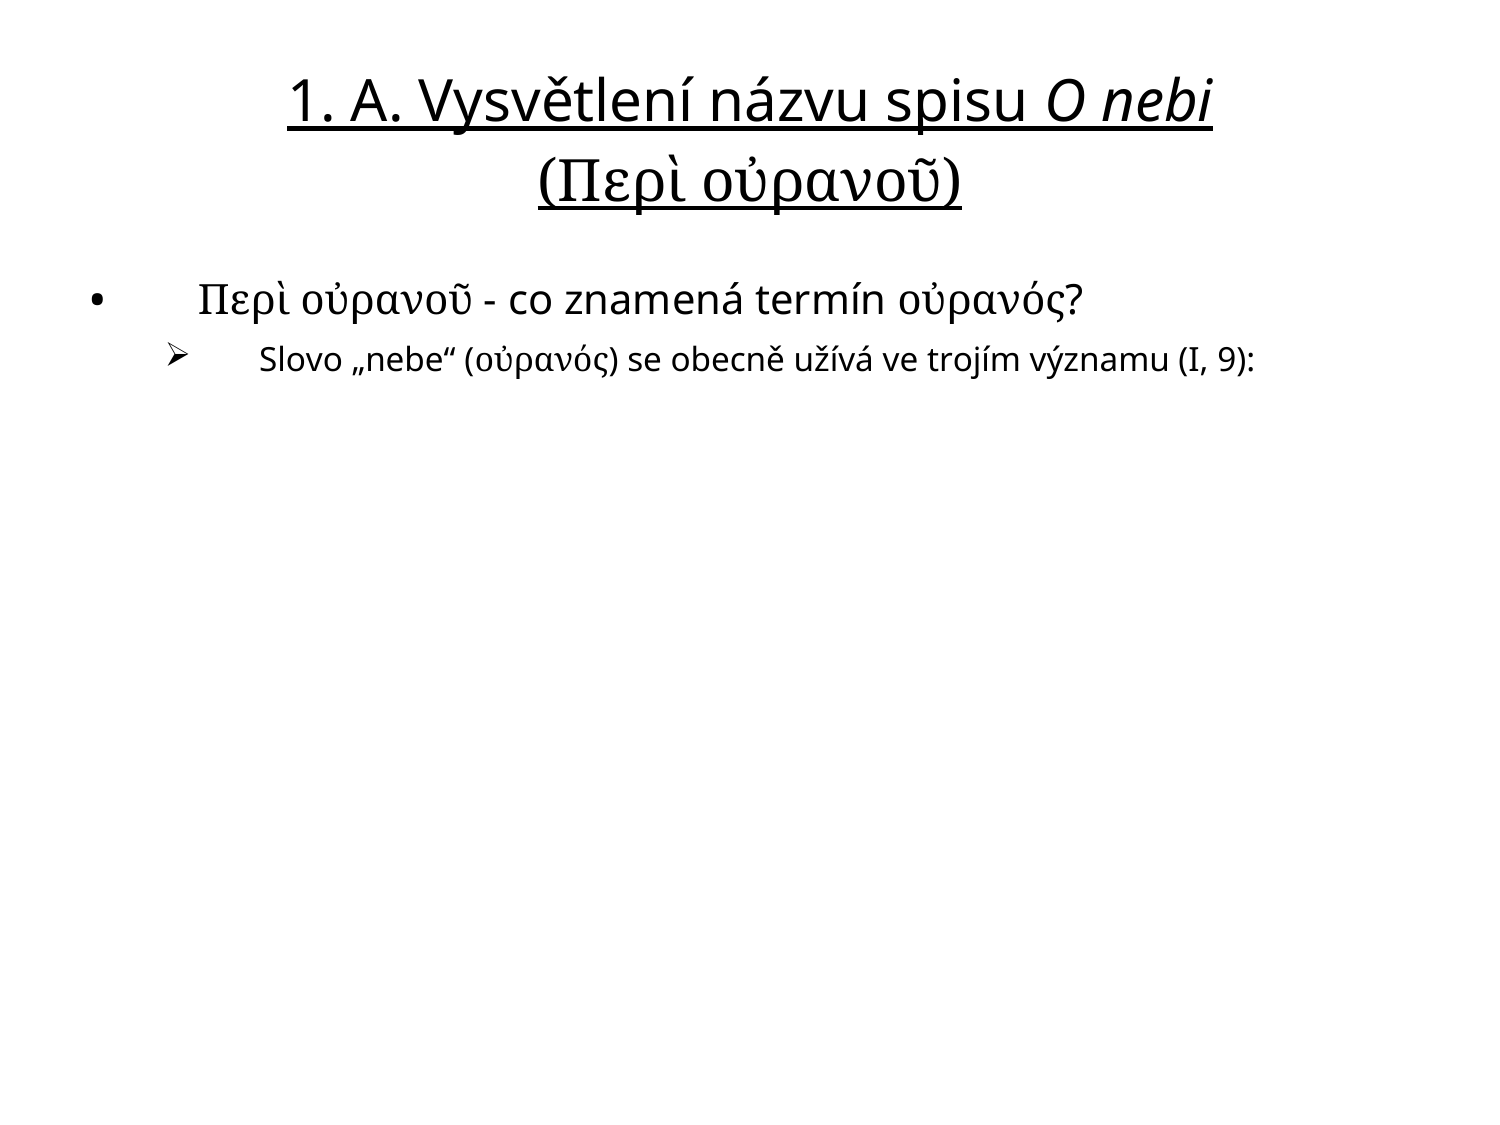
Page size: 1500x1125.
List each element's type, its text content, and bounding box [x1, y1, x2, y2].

title 1. A. Vysvětlení názvu spisu O nebi (Περὶ οὐρανοῦ) [75, 45, 1426, 233]
list Περὶ οὐρανοῦ - co znamená termín οὐρανός? Slovo „nebe“ (οὐρανός) se obecně užívá ve trojím významu (I, 9): [75, 262, 1426, 1006]
